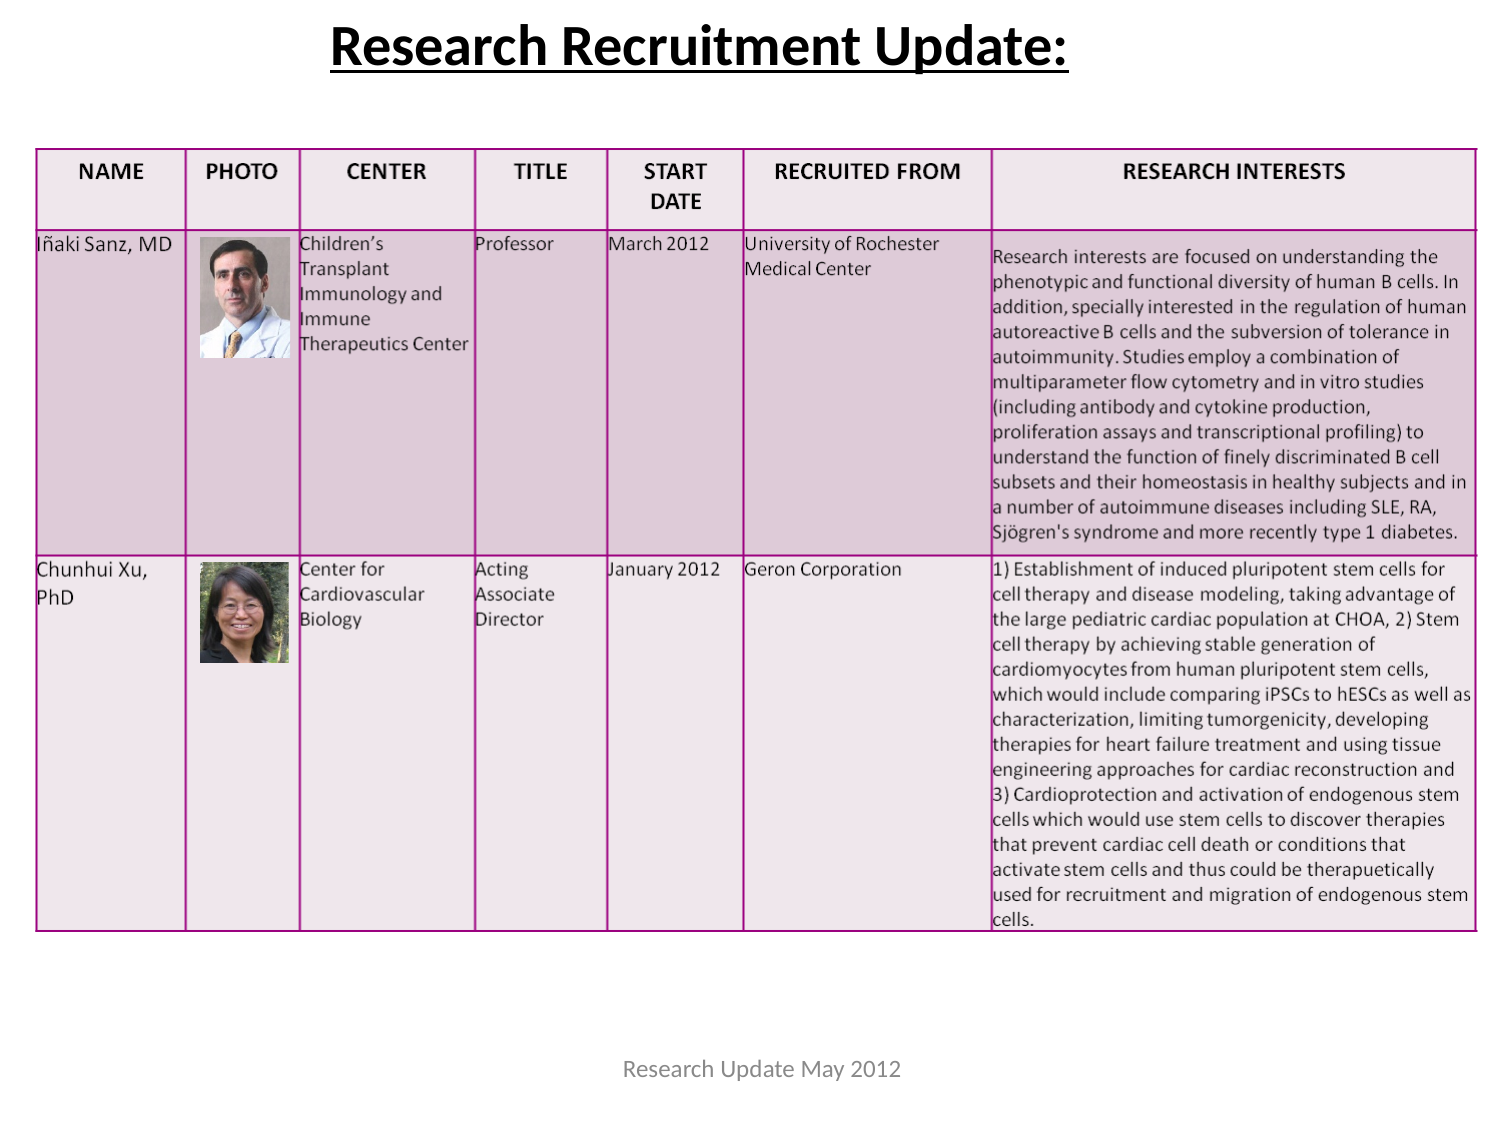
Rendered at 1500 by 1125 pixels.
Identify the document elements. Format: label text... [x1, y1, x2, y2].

picture [25, 138, 1488, 943]
text_box Research Recruitment Update: [0, 0, 1413, 88]
text_box Research Update May 2012 [525, 1037, 1000, 1098]
